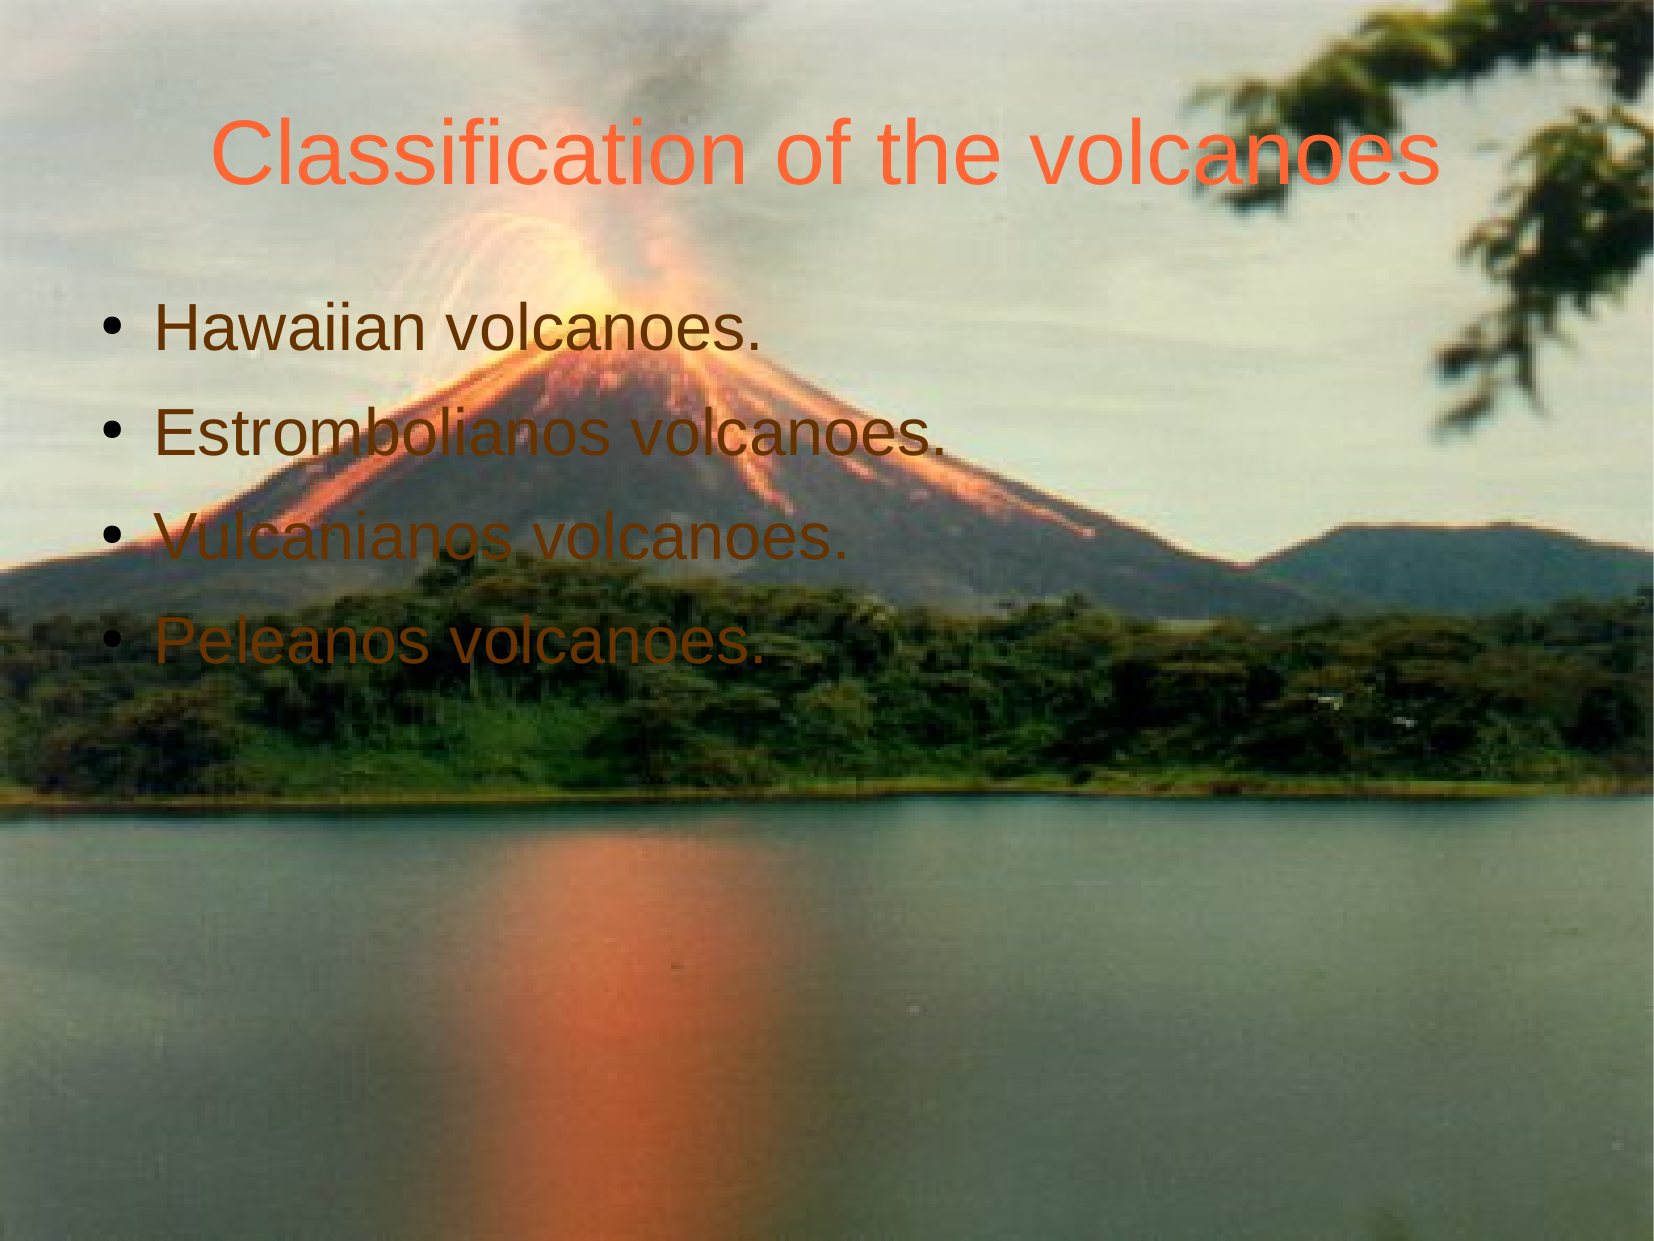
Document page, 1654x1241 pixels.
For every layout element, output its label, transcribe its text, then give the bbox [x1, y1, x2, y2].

picture [0, 0, 1654, 1241]
title Classification of the volcanoes [82, 49, 1571, 257]
list Hawaiian volcanoes. Estrombolianos volcanoes. Vulcanianos volcanoes. Peleanos volcanoes. [82, 290, 1571, 1109]
